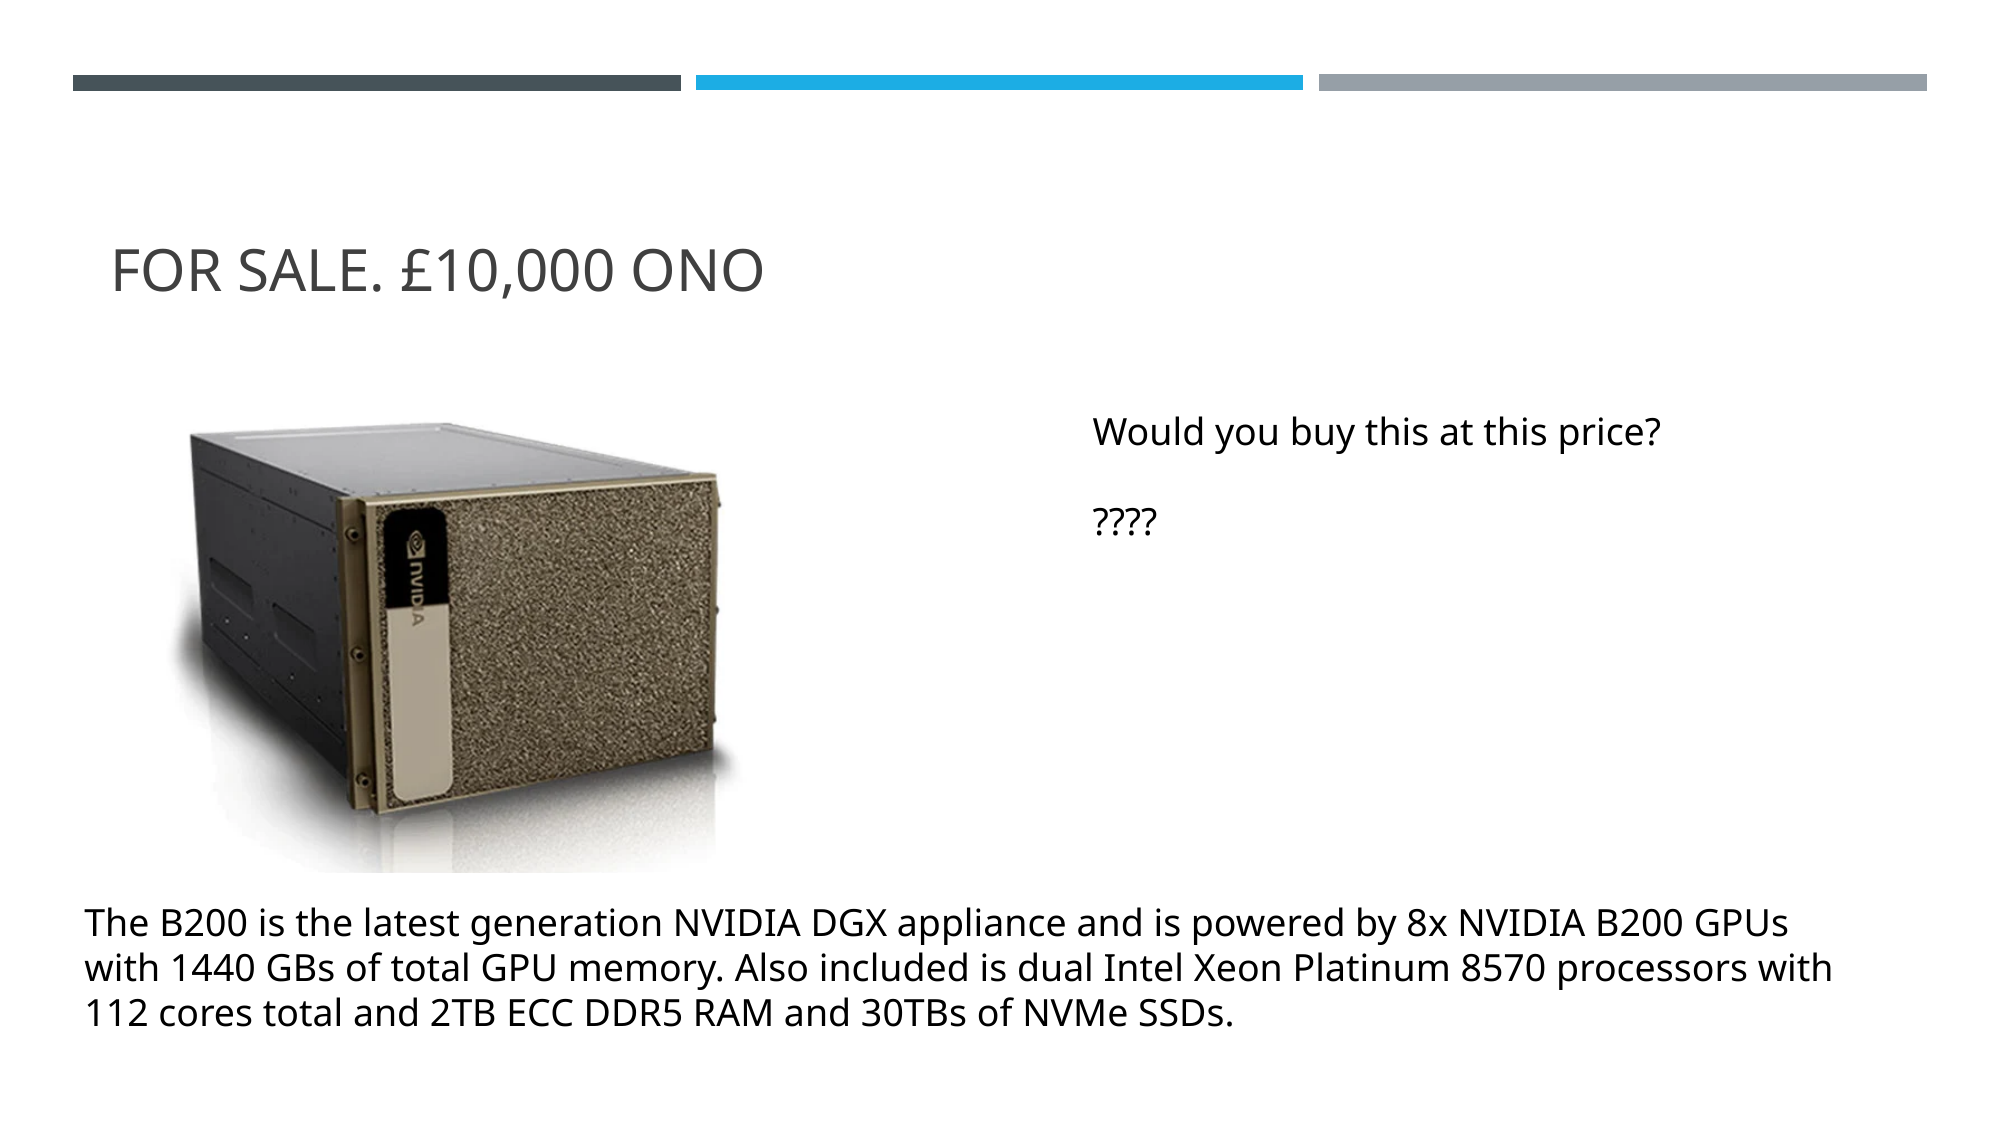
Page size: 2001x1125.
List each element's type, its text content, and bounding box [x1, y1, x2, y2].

title For Sale. £10,000 ono [95, 115, 1905, 311]
text_box The B200 is the latest generation NVIDIA DGX appliance and is powered by 8x NVIDIA B200 GPUs with 1440 GBs of total GPU memory. Also included is dual Intel Xeon Platinum 8570 processors with 112 cores total and 2TB ECC DDR5 RAM and 30TBs of NVMe SSDs. [69, 891, 1866, 1044]
text_box Would you buy this at this price? ???? [1077, 400, 1623, 552]
picture [48, 329, 796, 873]
